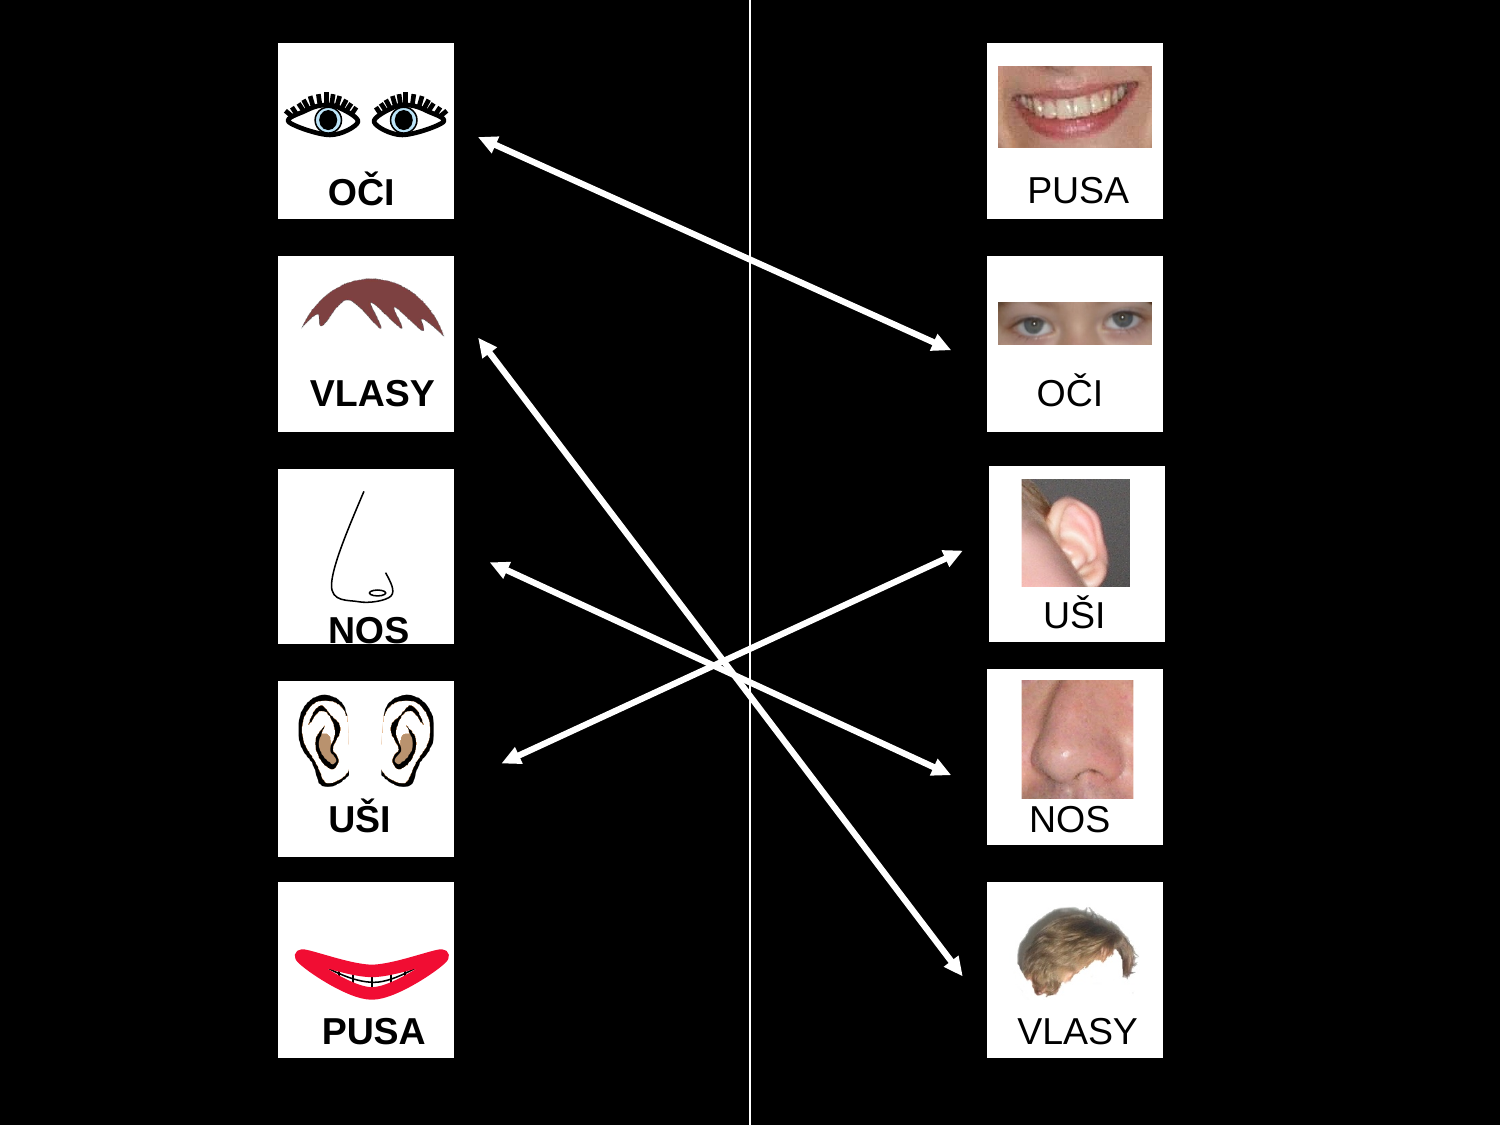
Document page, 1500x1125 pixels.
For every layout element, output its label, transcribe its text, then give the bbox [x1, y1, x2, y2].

picture [998, 302, 1152, 345]
text_box PUSA [307, 999, 441, 1061]
picture [381, 694, 434, 787]
text_box NOS [313, 597, 425, 659]
text_box [277, 255, 455, 433]
text_box OČI [313, 160, 410, 222]
picture [1021, 479, 1130, 587]
text_box [373, 976, 390, 981]
text_box [354, 981, 371, 987]
text_box UŠI [1028, 587, 1121, 644]
text_box [986, 42, 1164, 220]
picture [1021, 680, 1134, 799]
text_box UŠI [313, 786, 406, 848]
text_box [277, 467, 455, 645]
picture [998, 903, 1140, 1000]
text_box [354, 976, 371, 981]
text_box NOS [1014, 786, 1126, 848]
text_box VLASY [1002, 999, 1154, 1060]
text_box PUSA [1012, 158, 1145, 219]
text_box [277, 42, 455, 220]
text_box [986, 255, 1164, 433]
picture [998, 66, 1152, 148]
picture [301, 278, 445, 342]
text_box [373, 981, 390, 987]
text_box [372, 591, 383, 595]
text_box [986, 668, 1164, 846]
text_box [986, 881, 1164, 1059]
text_box [277, 881, 455, 1059]
text_box [988, 465, 1166, 643]
text_box VLASY [295, 361, 451, 423]
text_box OČI [1021, 361, 1119, 423]
text_box [277, 680, 455, 858]
picture [298, 694, 349, 787]
